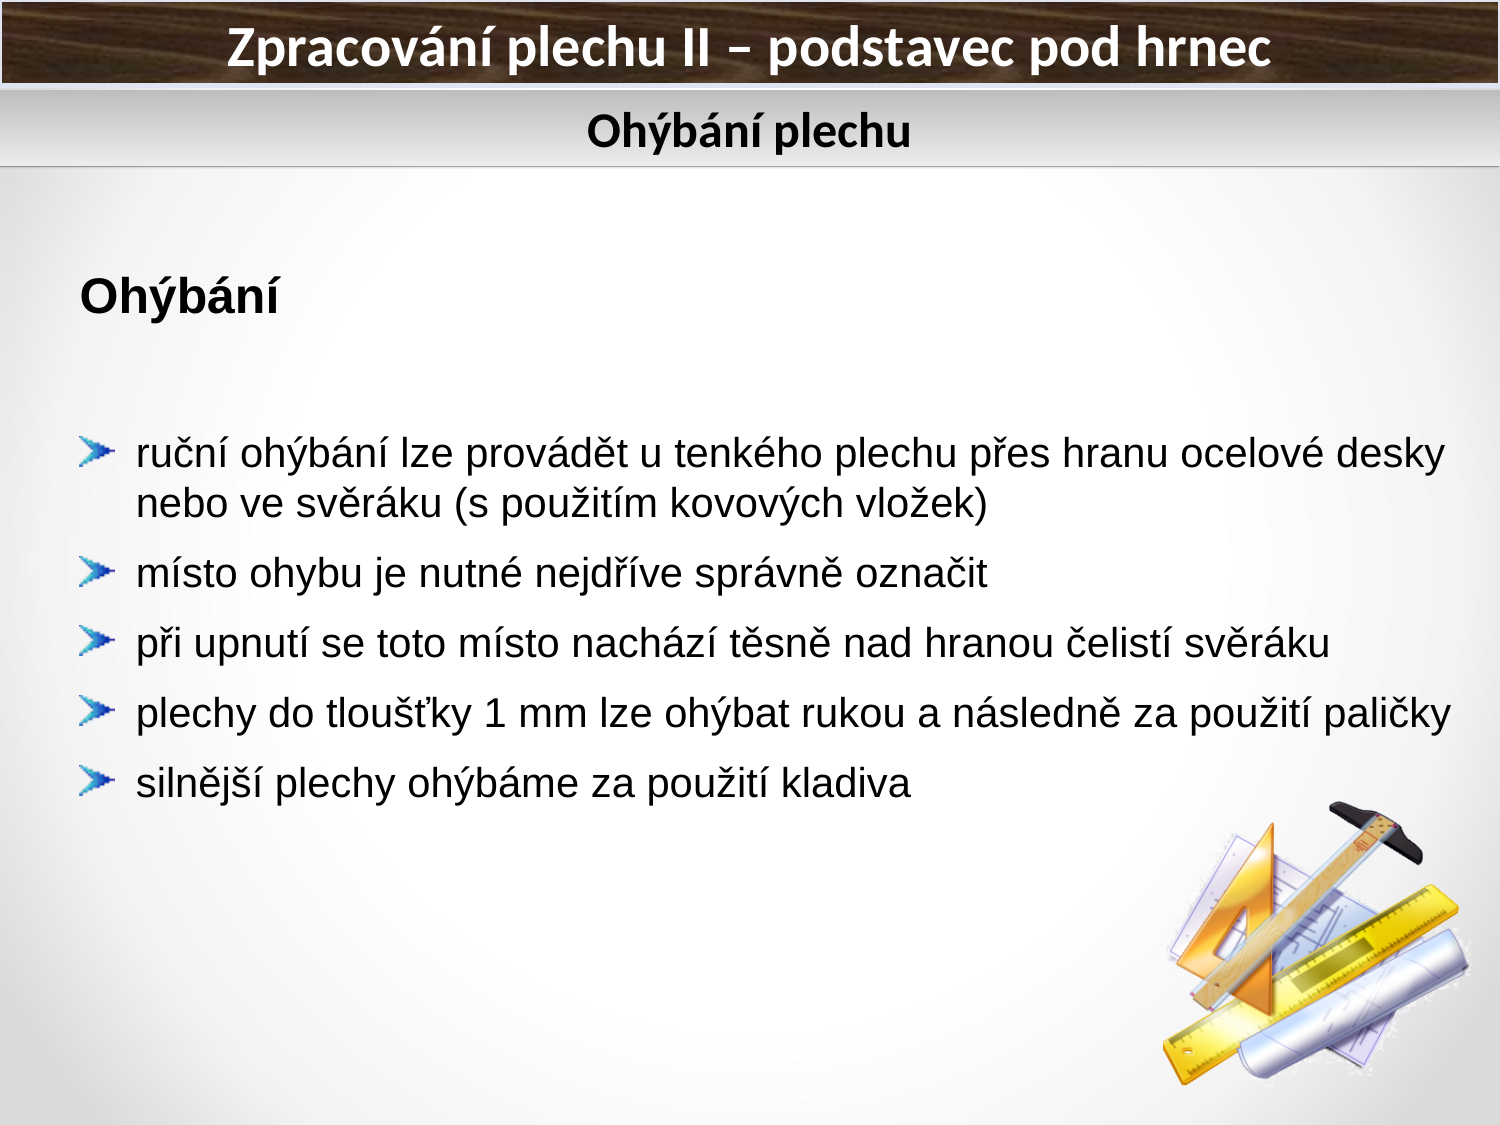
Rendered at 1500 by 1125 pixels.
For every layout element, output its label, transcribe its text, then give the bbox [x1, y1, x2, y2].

picture [0, 86, 1500, 90]
text_box Zpracování plechu II – podstavec pod hrnec [0, 0, 1500, 86]
text_box Ohýbání plechu [0, 90, 1500, 166]
text_box Ohýbání [64, 255, 1436, 331]
text_box ruční ohýbání lze provádět u tenkého plechu přes hranu ocelové desky nebo ve svěráku (s použitím kovových vložek) místo ohybu je nutné nejdříve správně označit při upnutí se toto místo nachází těsně nad hranou čelistí svěráku plechy do tloušťky 1 mm lze ohýbat rukou a následně za použití paličky silnější plechy ohýbáme za použití kladiva [64, 418, 1471, 814]
picture [0, 166, 1500, 1125]
